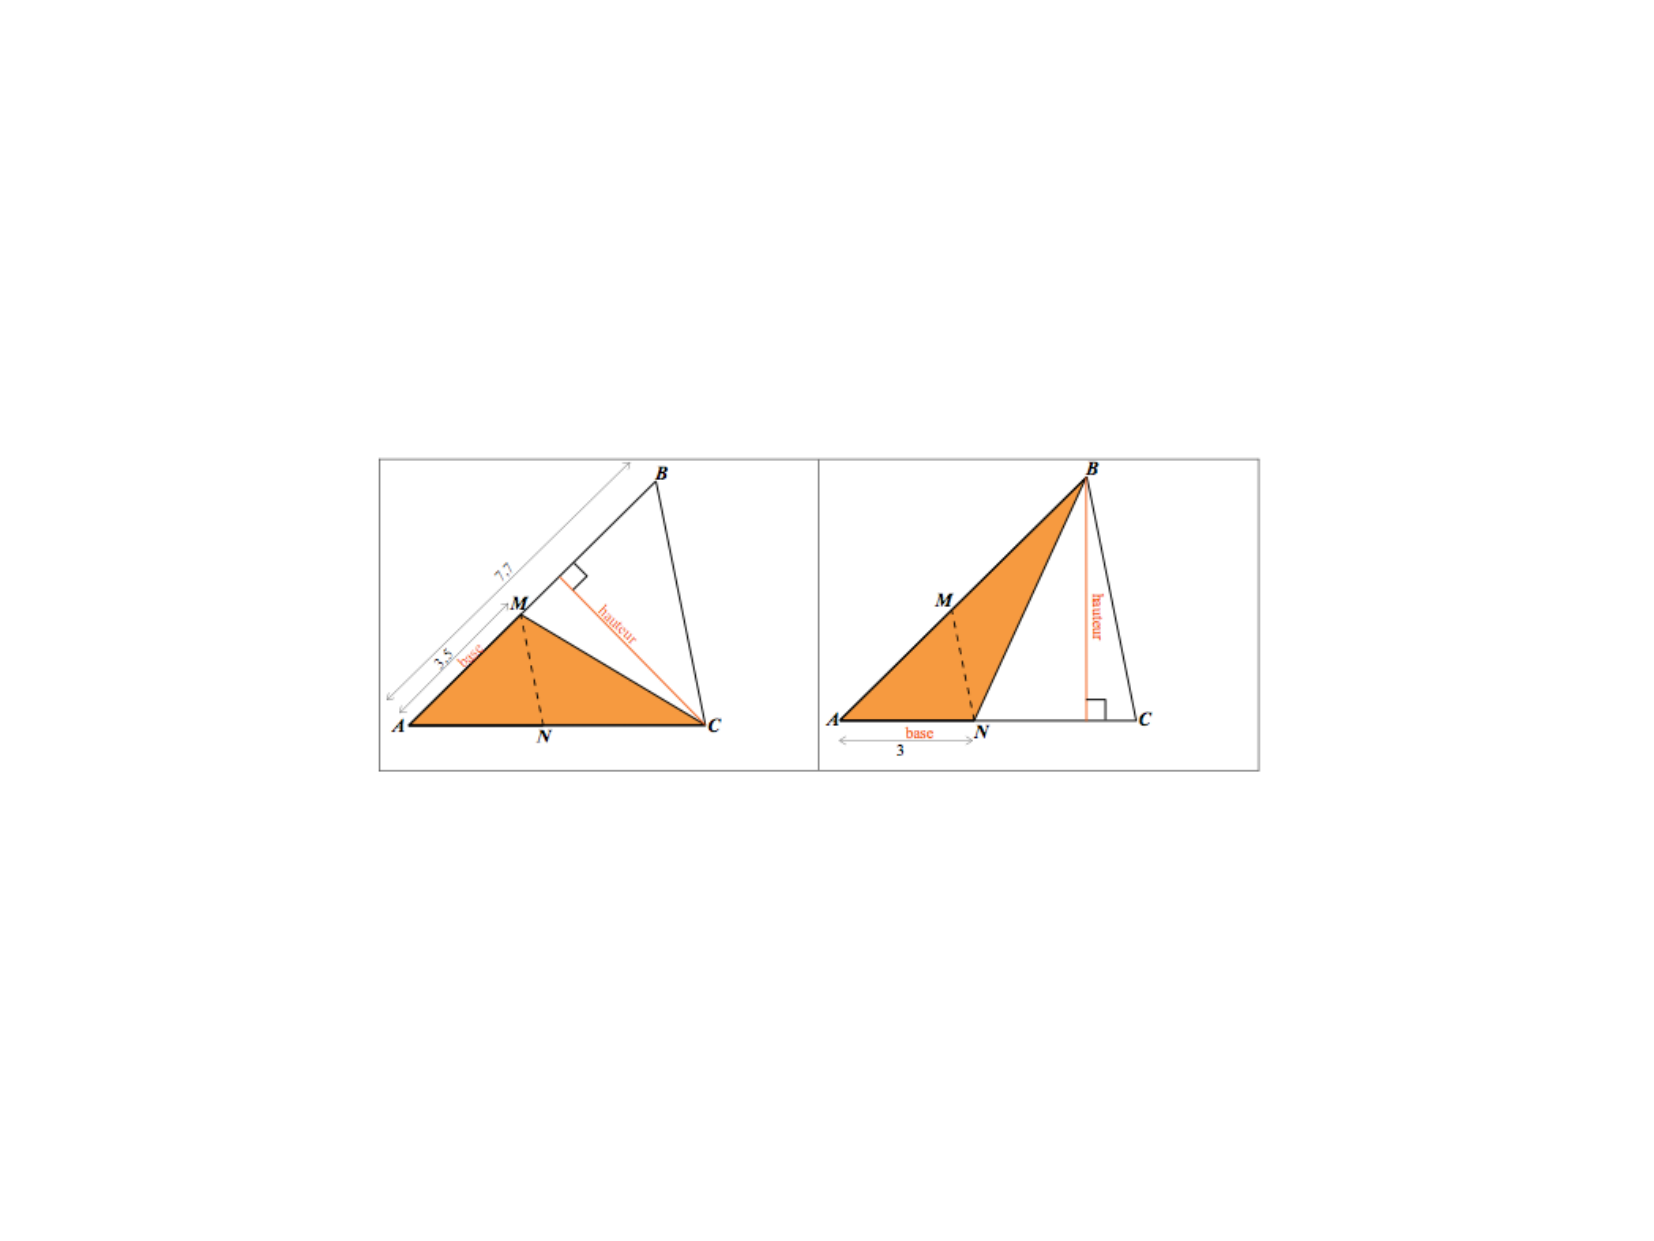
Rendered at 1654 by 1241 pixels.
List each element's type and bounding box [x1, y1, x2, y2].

picture [368, 453, 1281, 783]
